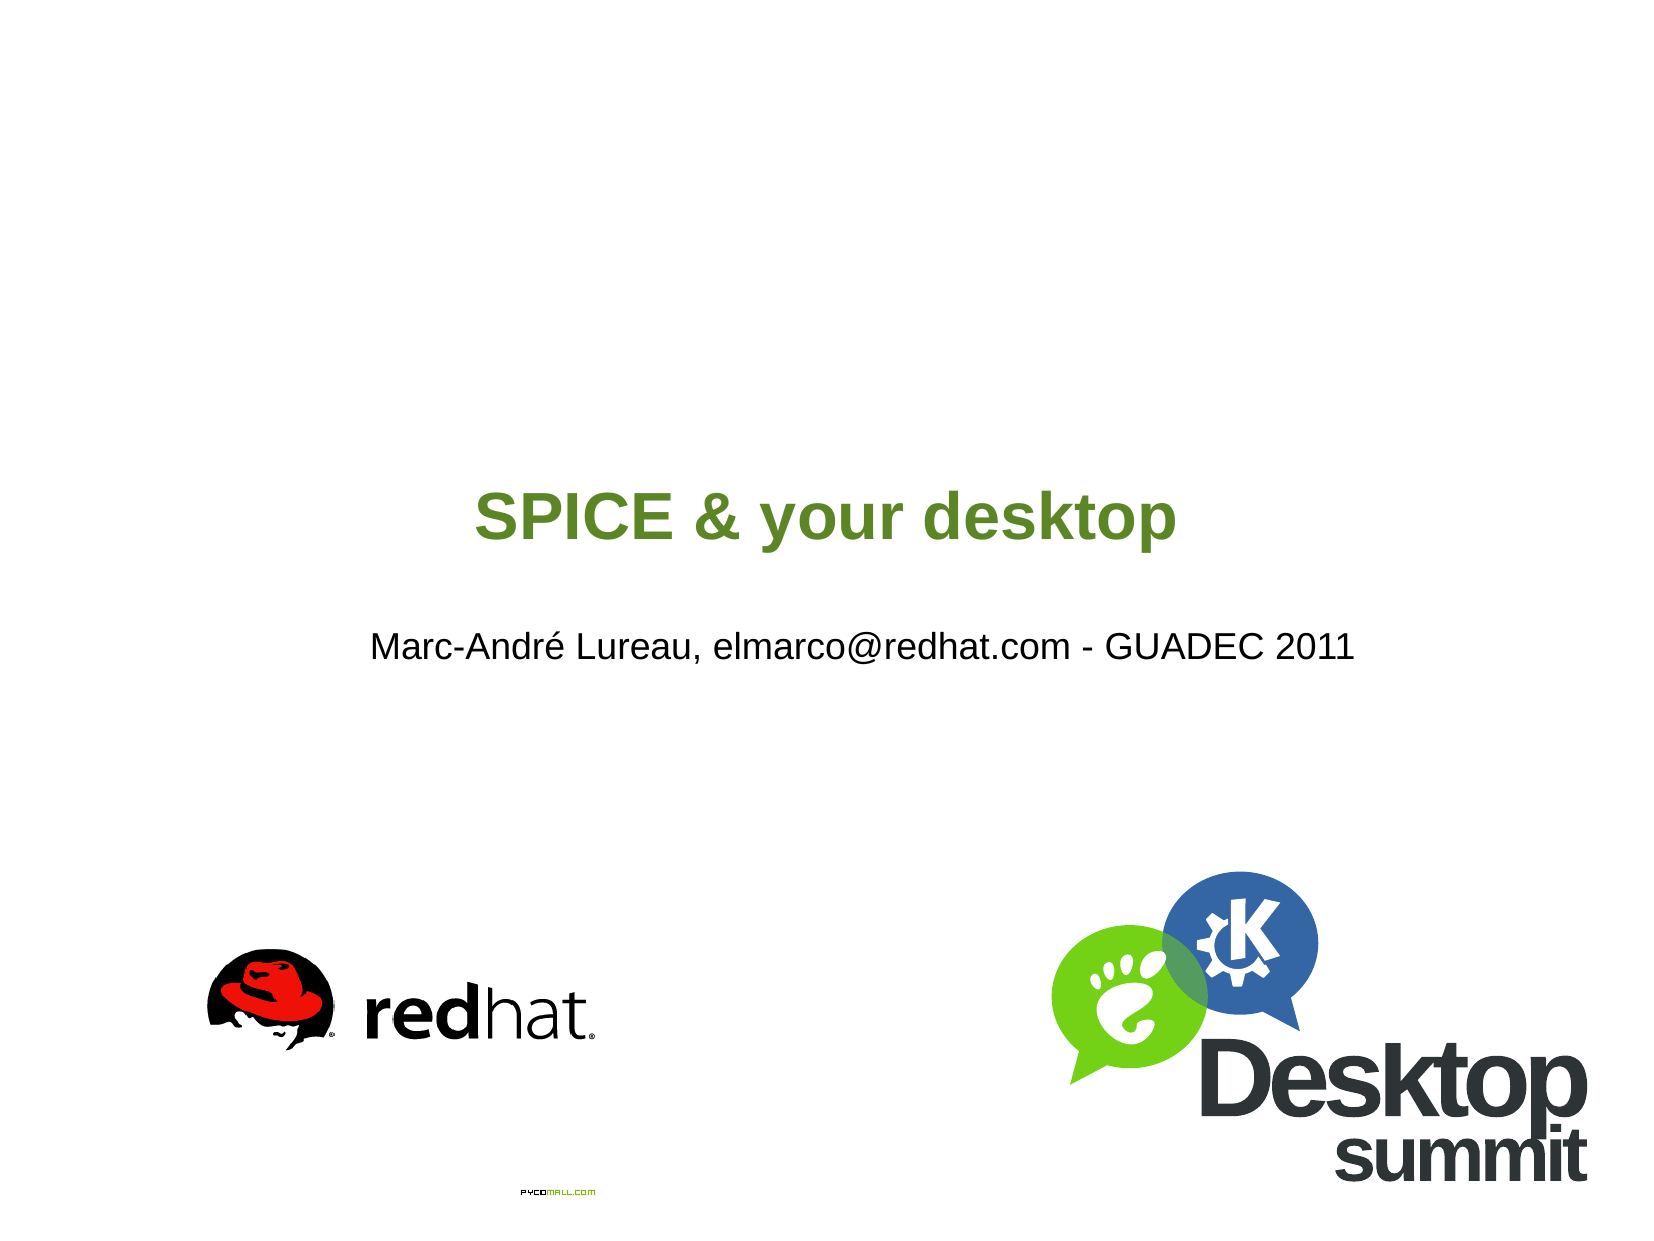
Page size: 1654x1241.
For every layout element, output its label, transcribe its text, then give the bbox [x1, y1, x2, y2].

picture [1010, 817, 1636, 1235]
text_box SPICE & your desktop [82, 470, 1571, 564]
text_box Marc-André Lureau, elmarco@redhat.com - GUADEC 2011 [355, 618, 1373, 676]
picture [187, 824, 601, 1201]
